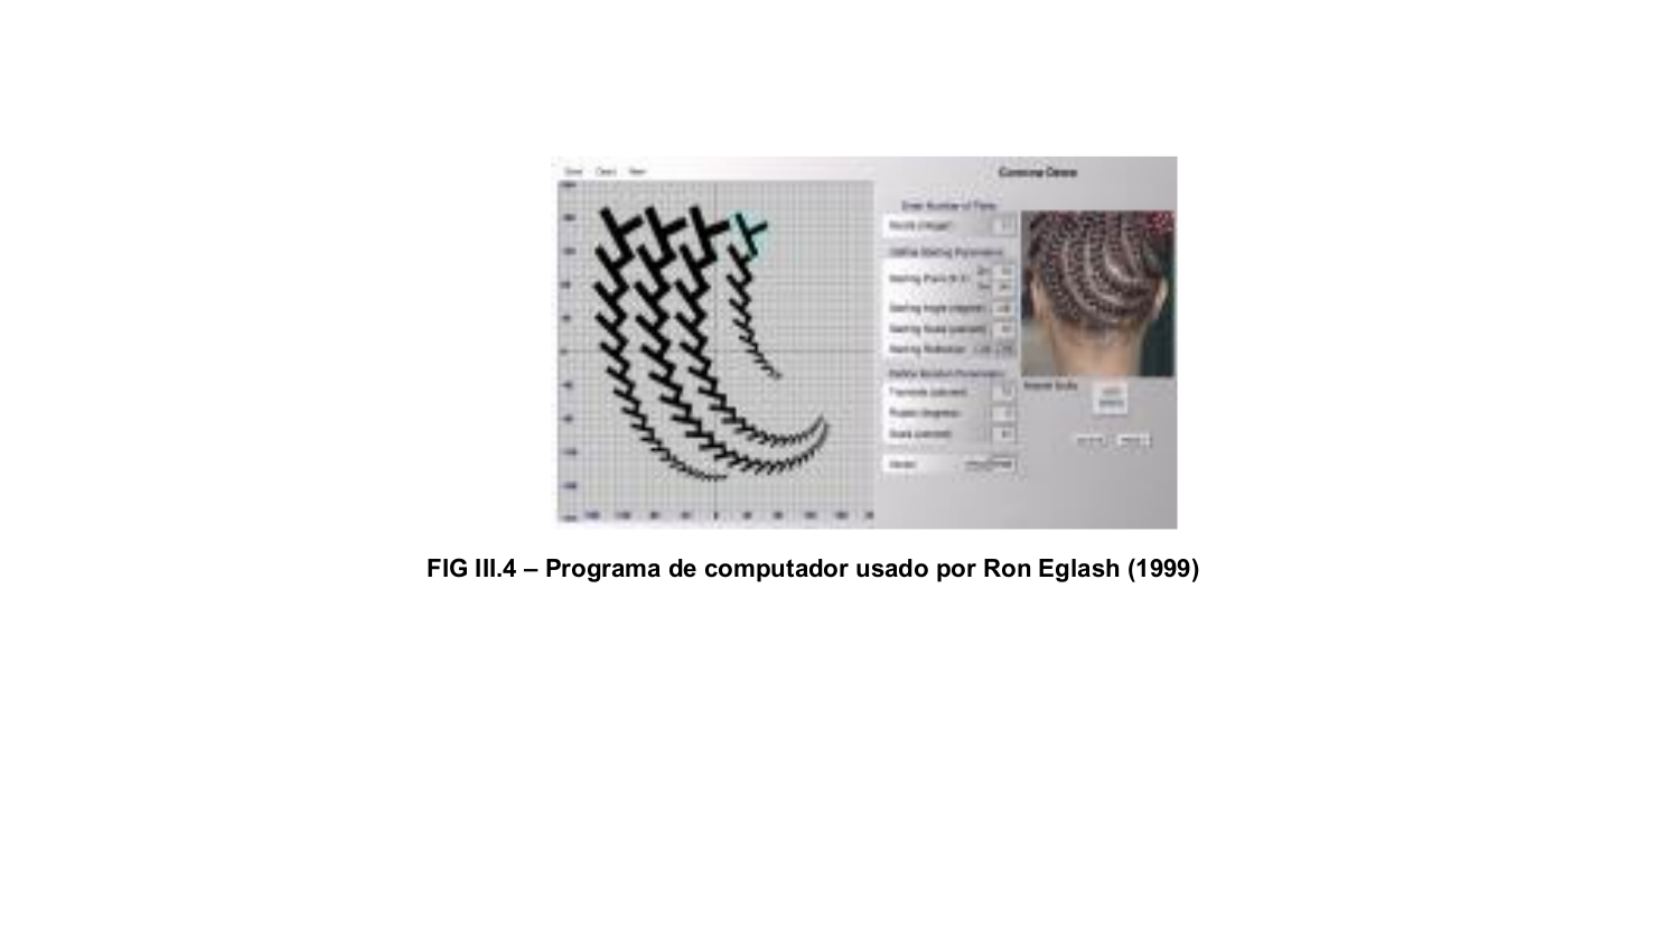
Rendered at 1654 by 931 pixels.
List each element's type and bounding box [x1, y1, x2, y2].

picture [413, 153, 1212, 615]
